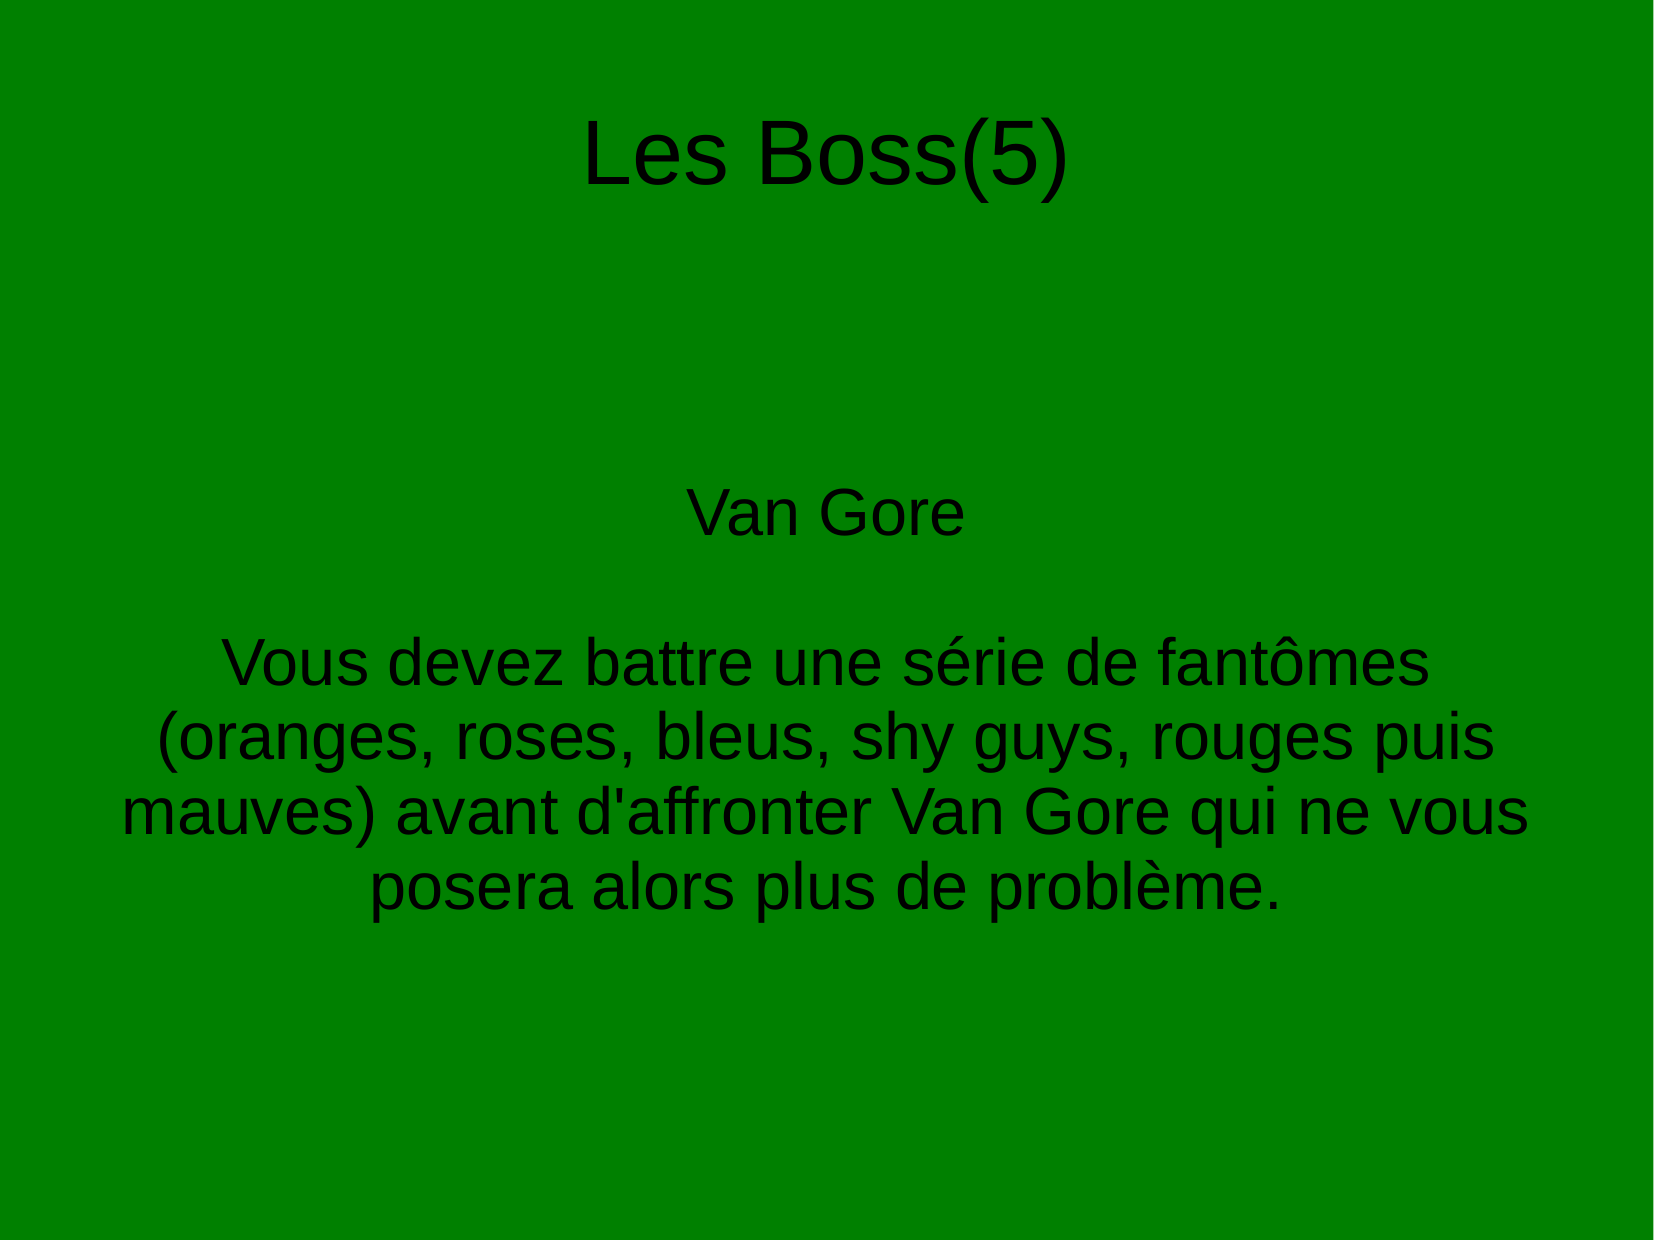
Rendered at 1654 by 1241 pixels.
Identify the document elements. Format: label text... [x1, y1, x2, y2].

title Les Boss(5) [82, 56, 1571, 250]
subtitle Van Gore Vous devez battre une série de fantômes (oranges, roses, bleus, shy guys, rouges puis mauves) avant d'affronter Van Gore qui ne vous posera alors plus de problème. [82, 297, 1571, 1102]
